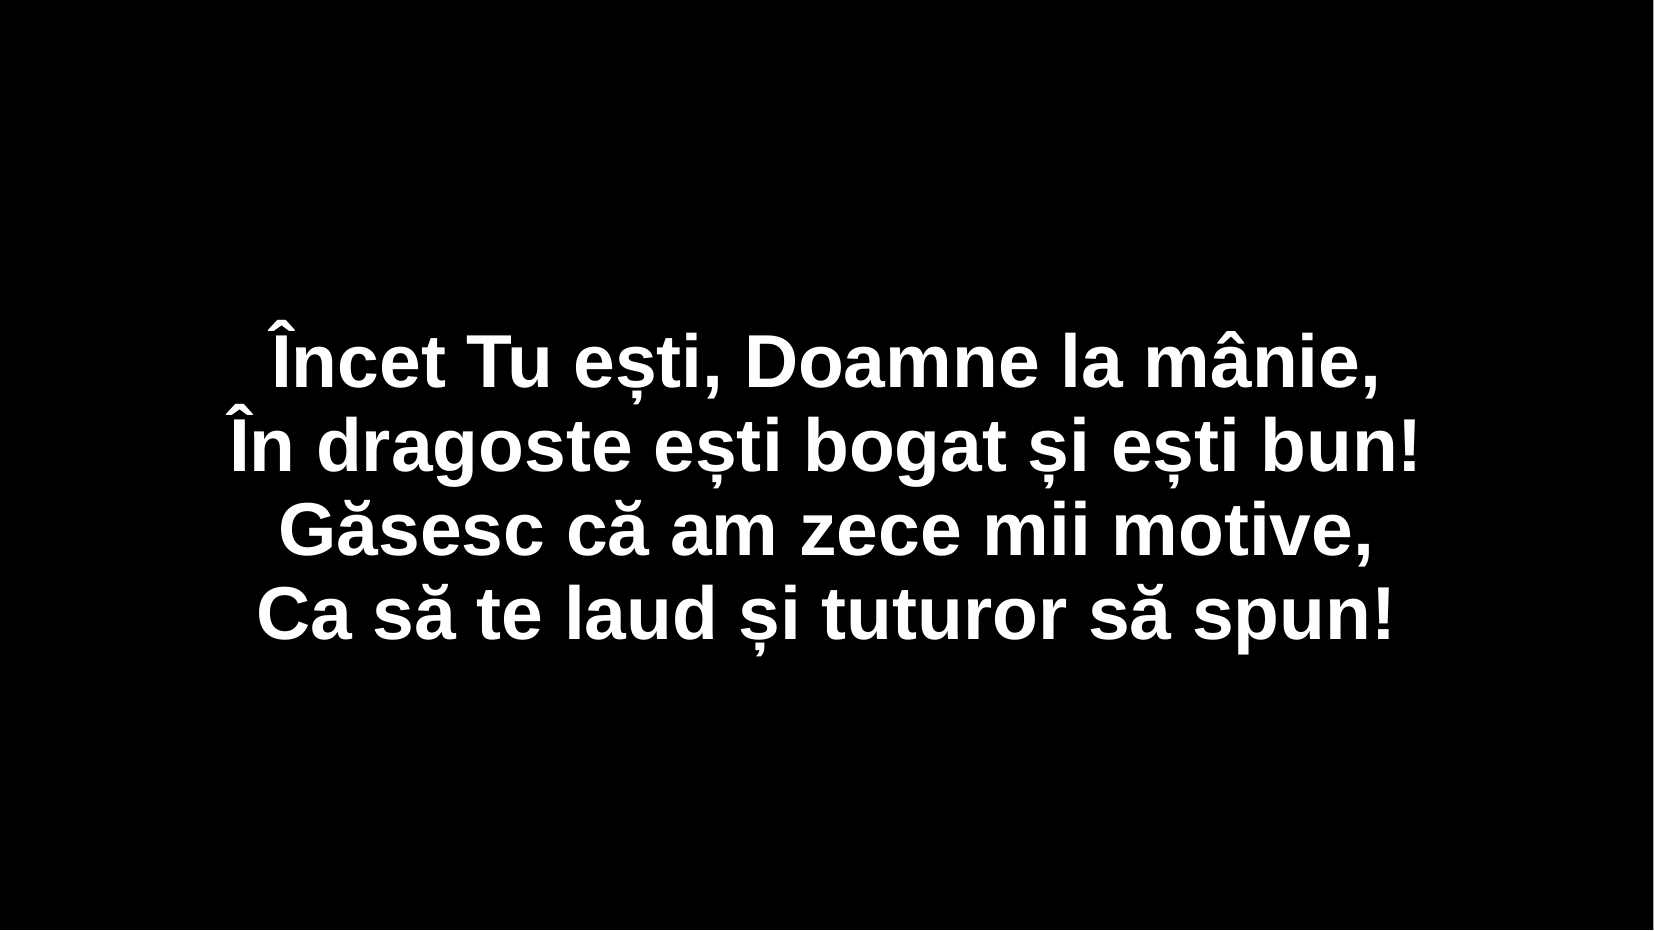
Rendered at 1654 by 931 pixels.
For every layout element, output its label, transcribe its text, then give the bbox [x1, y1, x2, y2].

subtitle Încet Tu ești, Doamne la mânie, În dragoste ești bogat și ești bun! Găsesc că am zece mii motive, Ca să te laud și tuturor să spun! [82, 217, 1571, 757]
